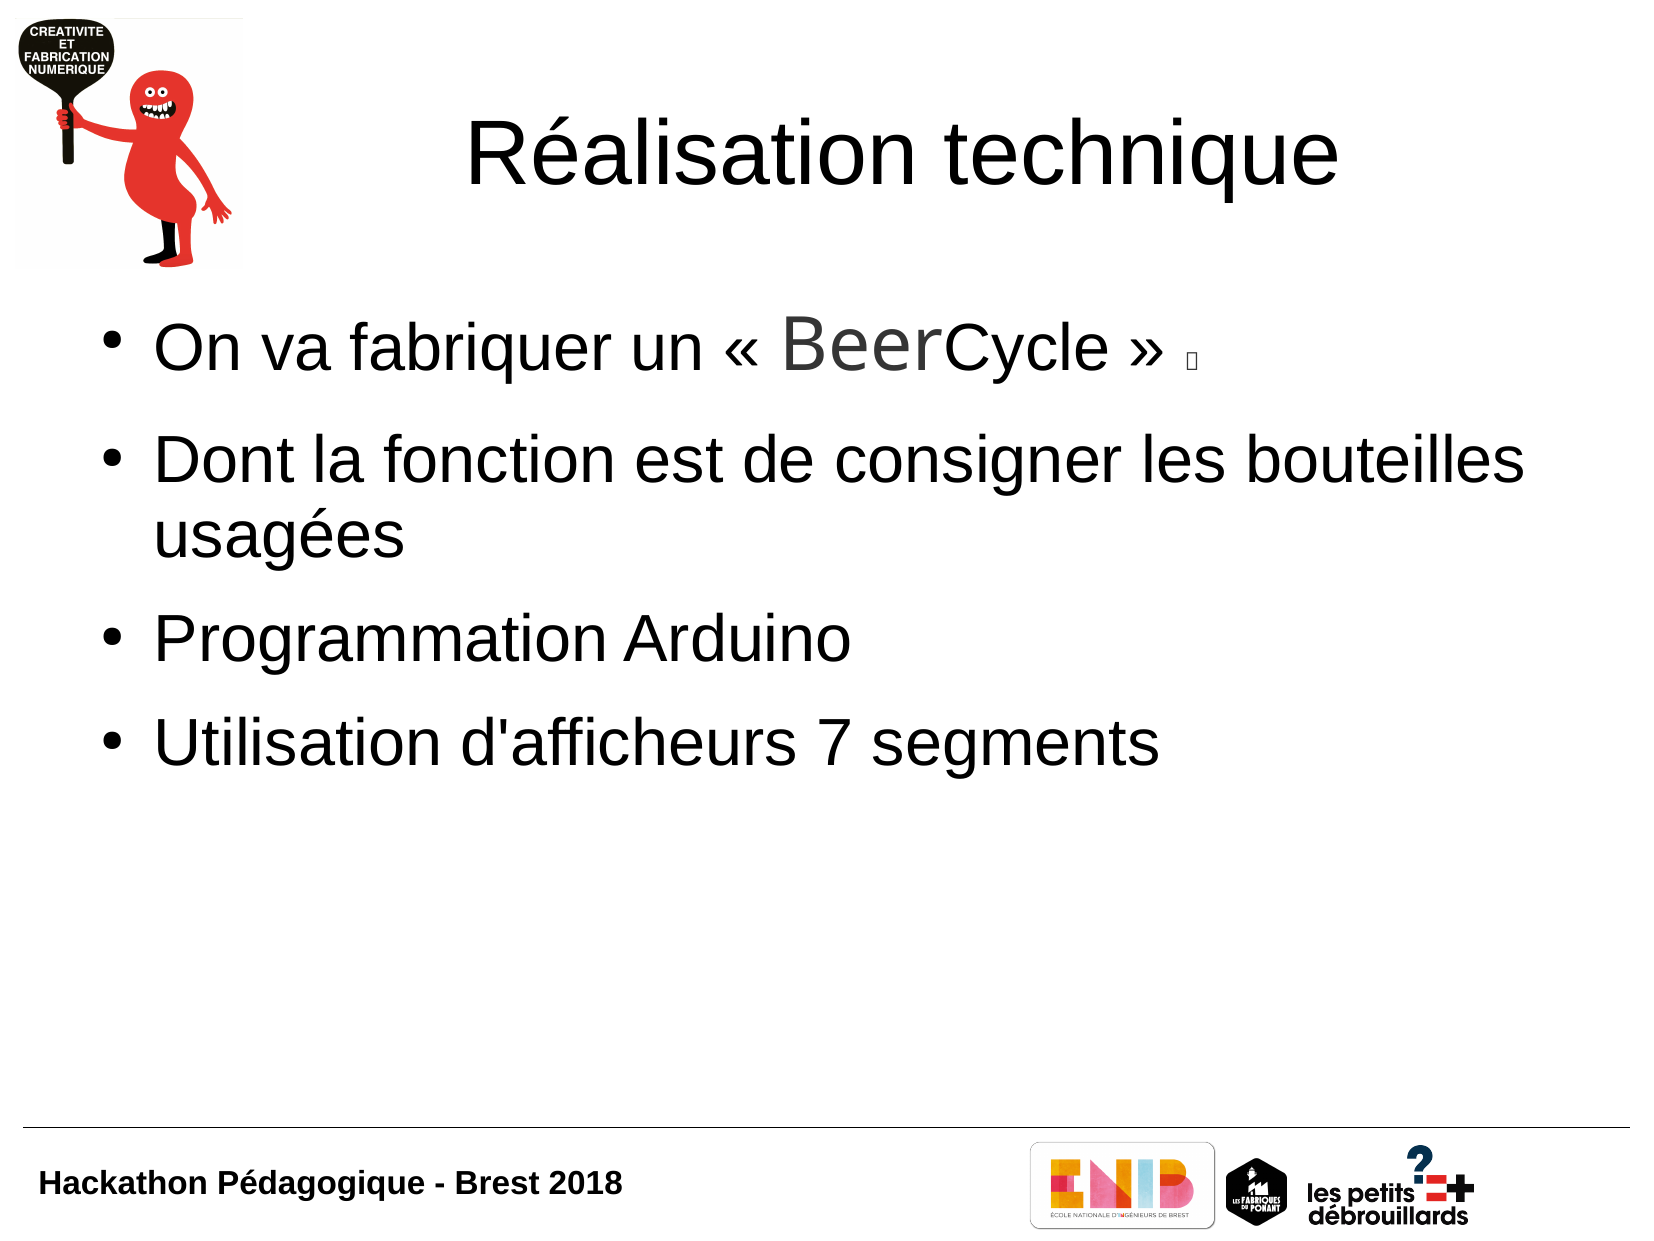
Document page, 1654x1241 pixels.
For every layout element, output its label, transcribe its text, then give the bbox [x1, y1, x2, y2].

picture [1015, 1127, 1287, 1241]
picture [15, 18, 243, 269]
text_box Hackathon Pédagogique - Brest 2018 [23, 1157, 945, 1210]
title Réalisation technique [236, 49, 1571, 257]
picture [1308, 1145, 1474, 1225]
list On va fabriquer un « BeerCycle » 🍺 Dont la fonction est de consigner les bouteilles usagées Programmation Arduino Utilisation d'afficheurs 7 segments [82, 290, 1571, 1109]
